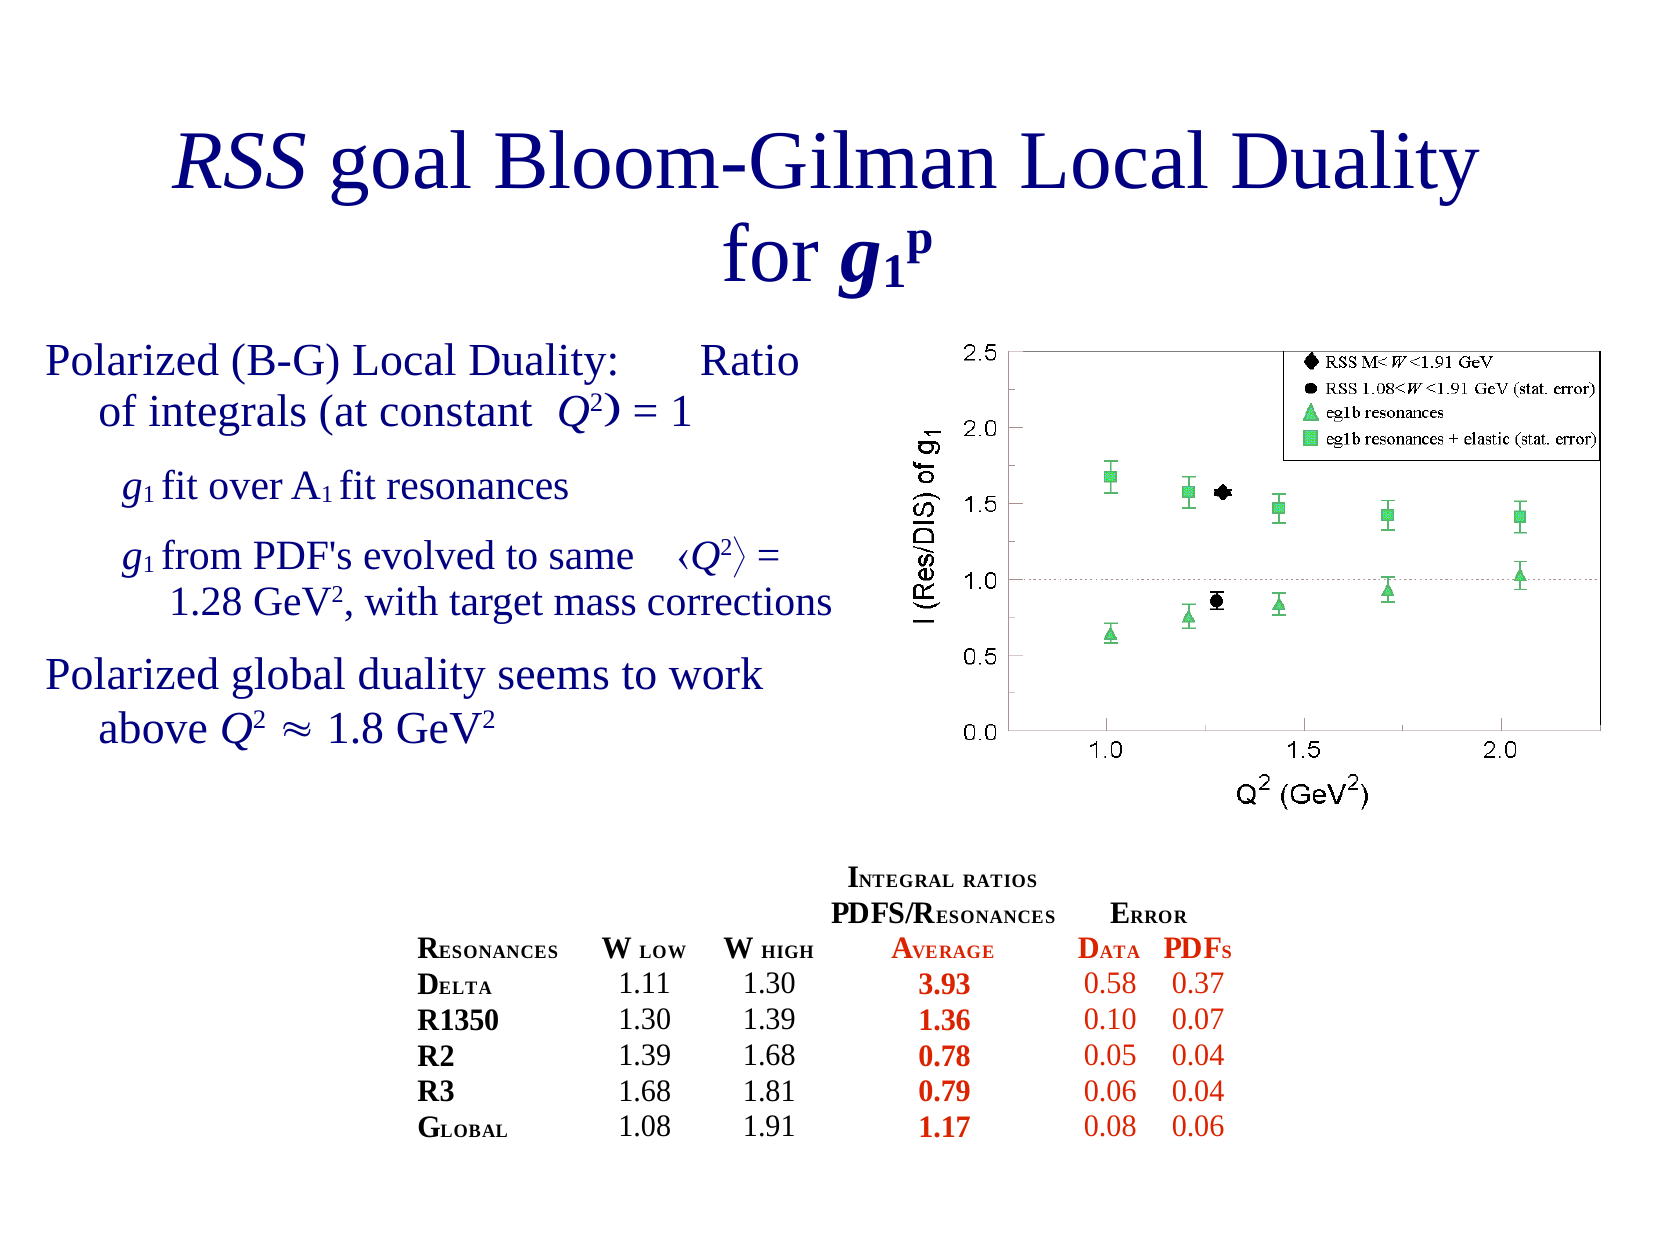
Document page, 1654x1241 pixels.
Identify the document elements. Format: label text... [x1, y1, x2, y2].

chart [415, 858, 1241, 1204]
picture [895, 323, 1616, 819]
title RSS goal Bloom-Gilman Local Duality for g1p [121, 98, 1534, 315]
list Polarized (B-G) Local Duality: Ratio of integrals (at constant Q2) = 1 g1 fit over A1 fit resonances g1 from PDF's evolved to same Q2 = 1.28 GeV2, with target mass corrections Polarized global duality seems to work above Q2  1.8 GeV2 [27, 334, 844, 803]
